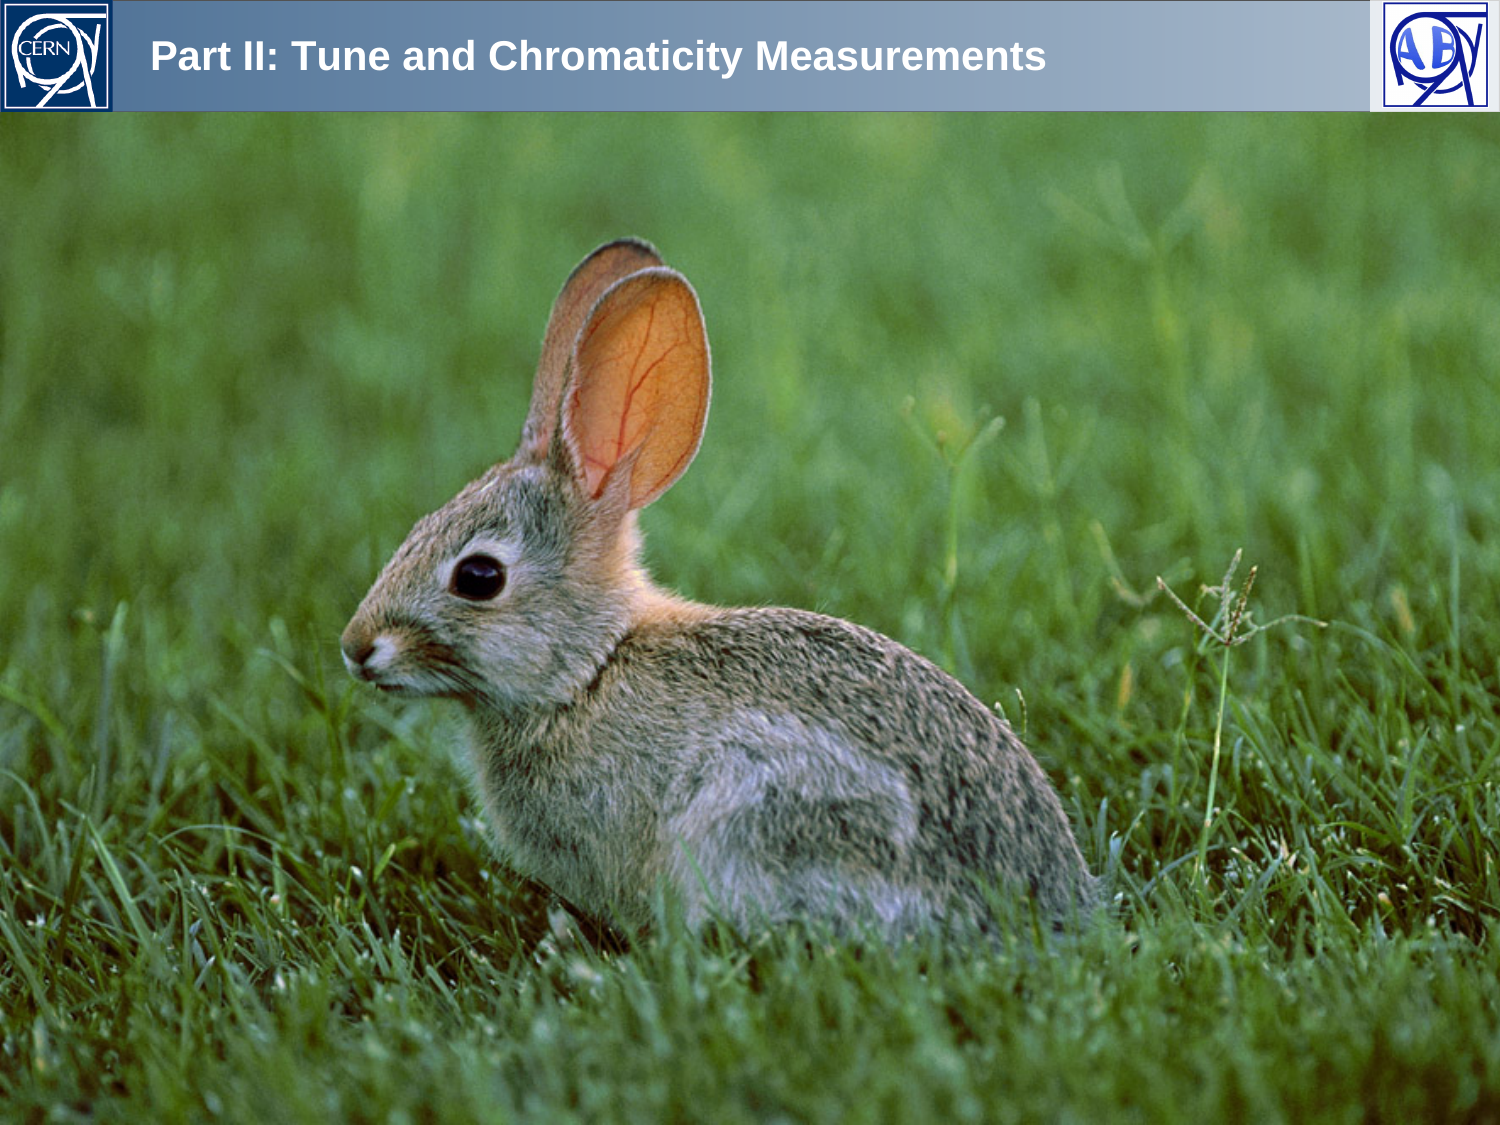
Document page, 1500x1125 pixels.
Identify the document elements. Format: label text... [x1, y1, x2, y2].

title Part II: Tune and Chromaticity Measurements [150, 0, 1201, 112]
picture [1382, 1, 1489, 108]
picture [0, 0, 1500, 1125]
